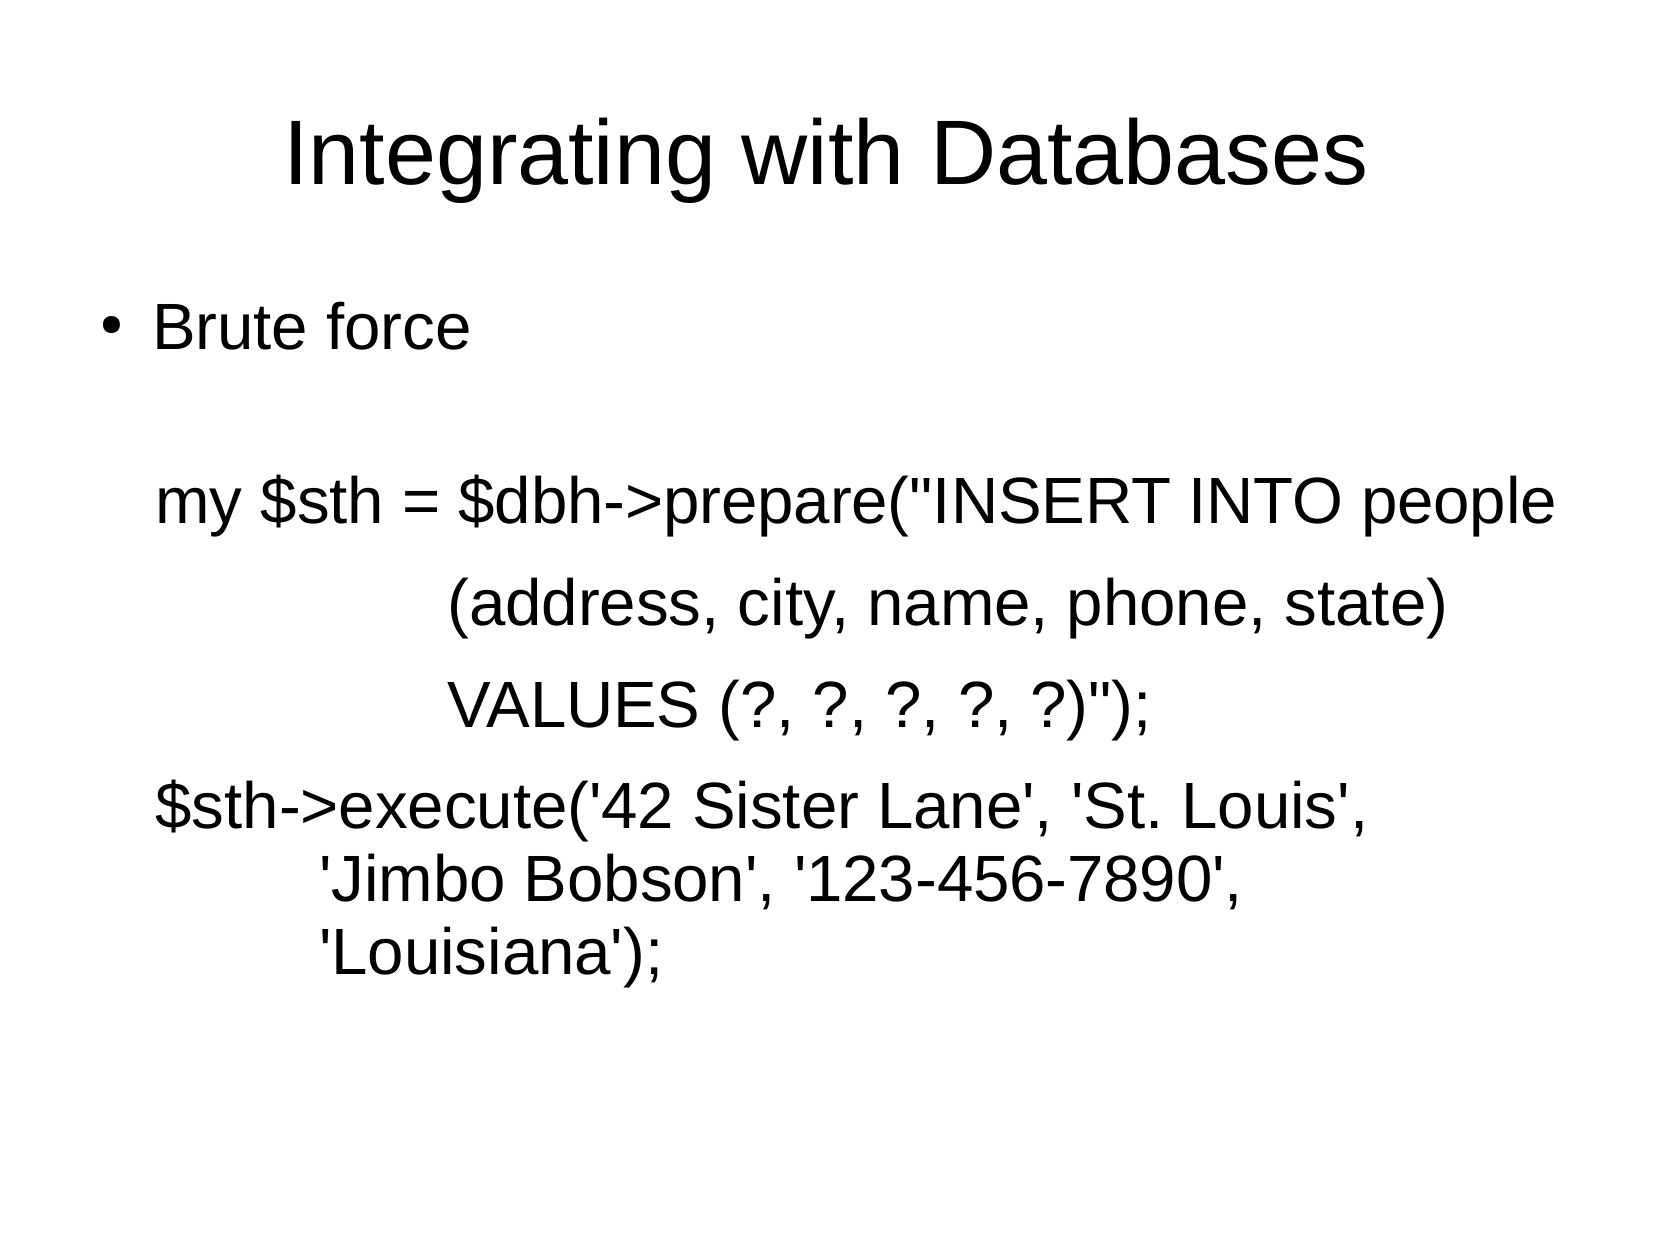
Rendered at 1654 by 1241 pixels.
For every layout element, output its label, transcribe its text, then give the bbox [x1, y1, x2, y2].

title Integrating with Databases [82, 49, 1571, 257]
list Brute force my $sth = $dbh->prepare("INSERT INTO people (address, city, name, phone, state) VALUES (?, ?, ?, ?, ?)"); $sth->execute('42 Sister Lane', 'St. Louis', 'Jimbo Bobson', '123-456-7890', 'Louisiana'); [82, 290, 1571, 1010]
